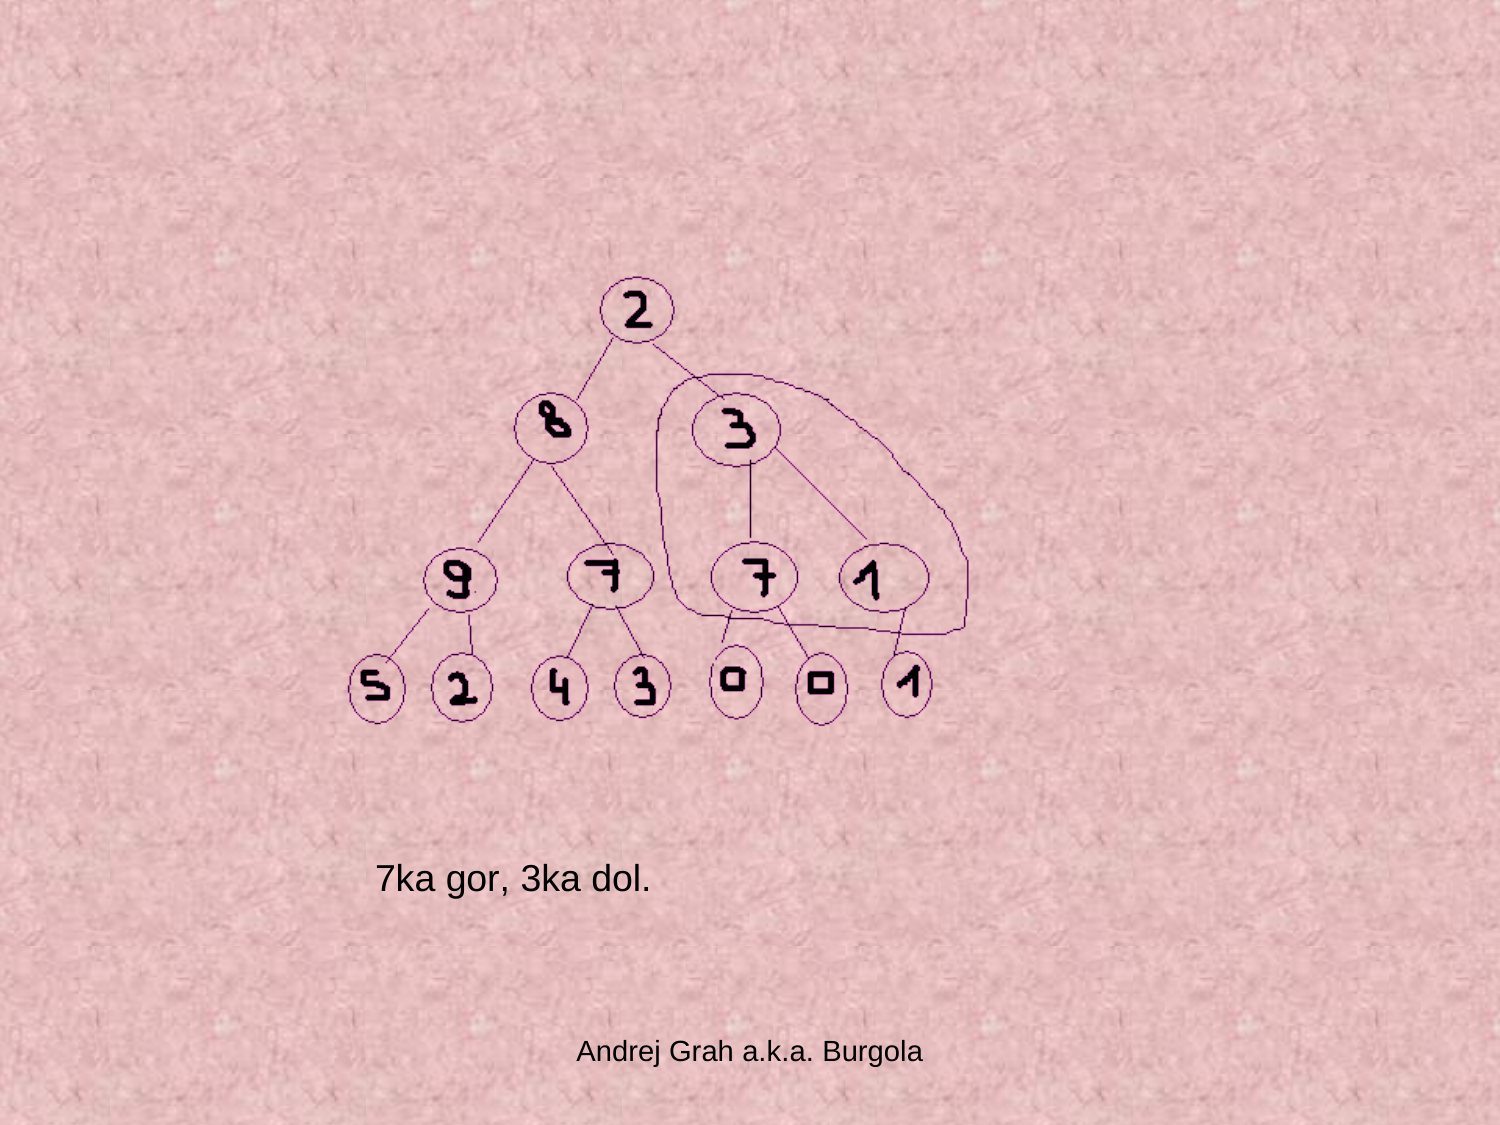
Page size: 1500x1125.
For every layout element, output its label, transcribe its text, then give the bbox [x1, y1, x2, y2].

text_box 7ka gor, 3ka dol. [360, 846, 1211, 907]
text_box Andrej Grah a.k.a. Burgola [512, 1024, 988, 1103]
picture [0, 0, 1500, 1125]
